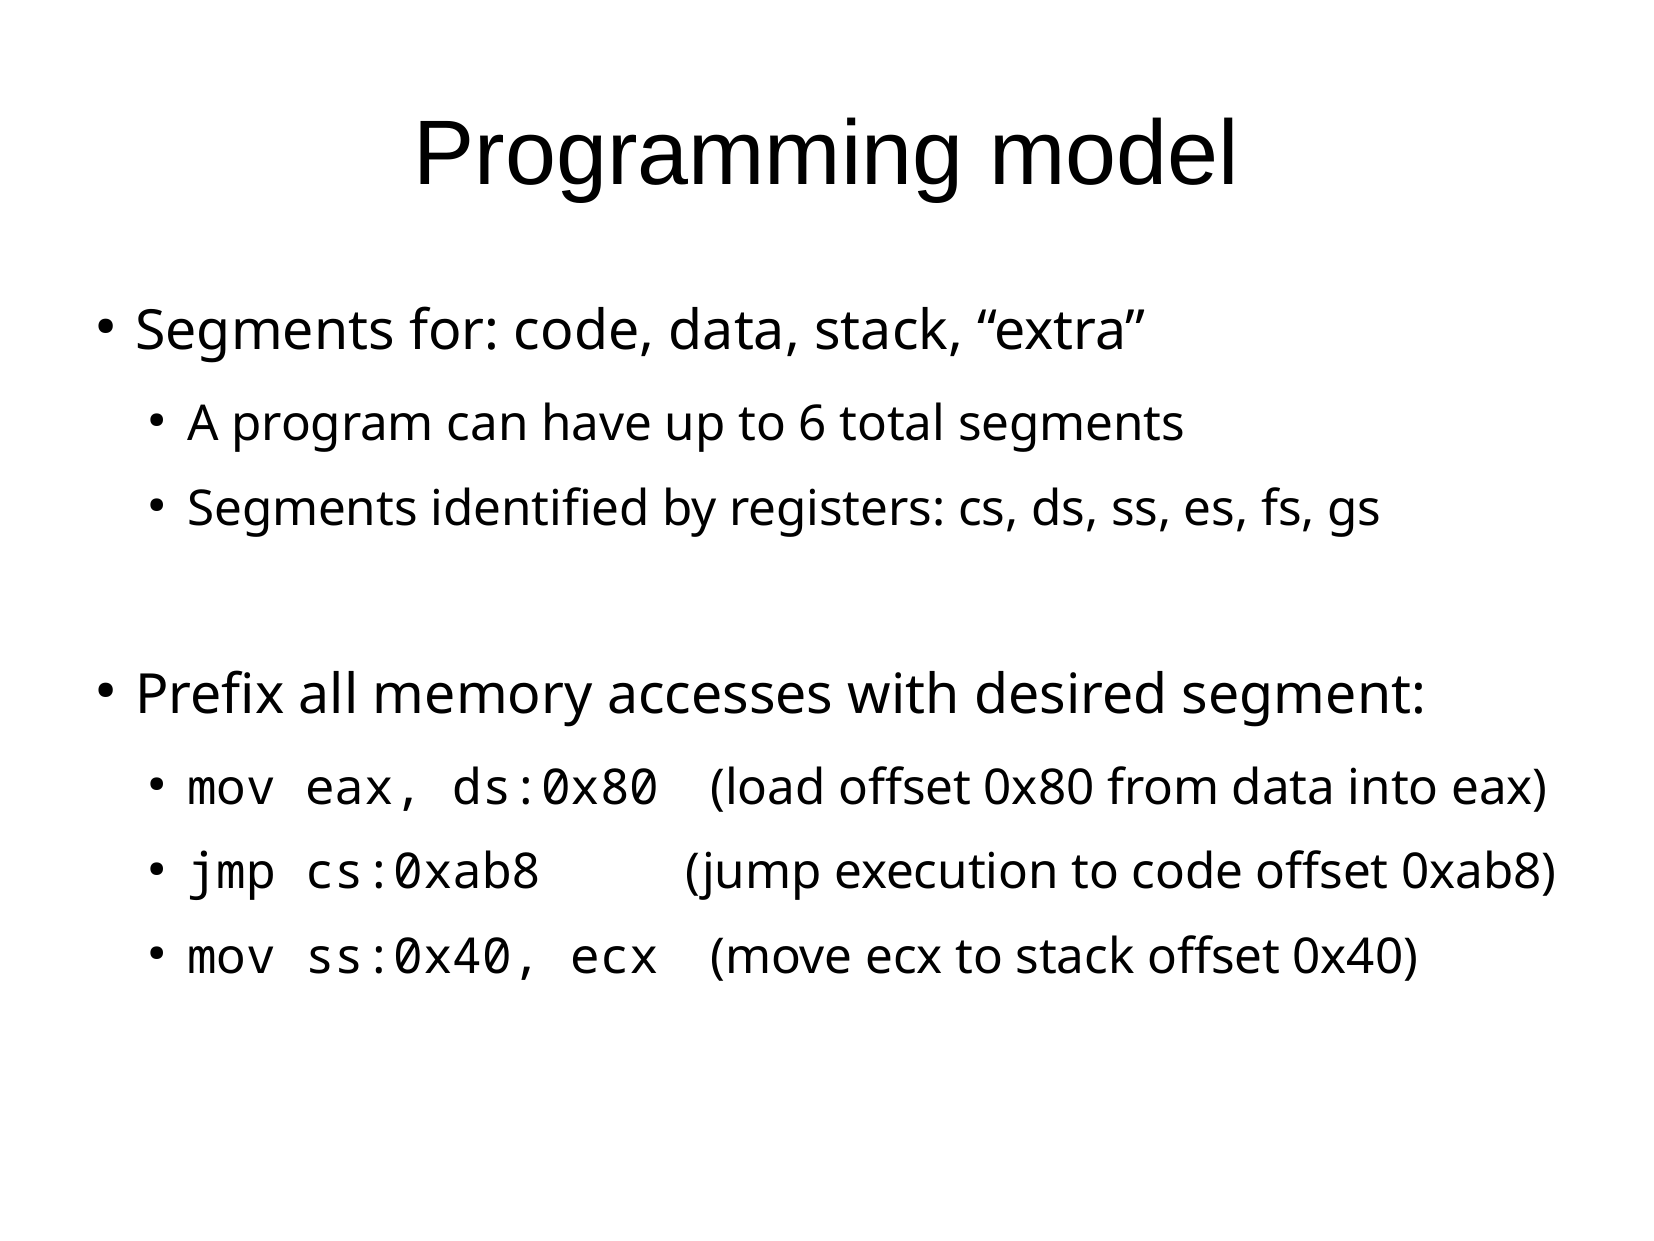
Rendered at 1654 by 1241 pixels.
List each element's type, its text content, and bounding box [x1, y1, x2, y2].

title Programming model [82, 49, 1571, 257]
list Segments for: code, data, stack, “extra” A program can have up to 6 total segments Segments identified by registers: cs, ds, ss, es, fs, gs Prefix all memory accesses with desired segment: mov eax, ds:0x80 (load offset 0x80 from data into eax) jmp cs:0xab8 (jump execution to code offset 0xab8) mov ss:0x40, ecx (move ecx to stack offset 0x40) [82, 290, 1571, 1010]
